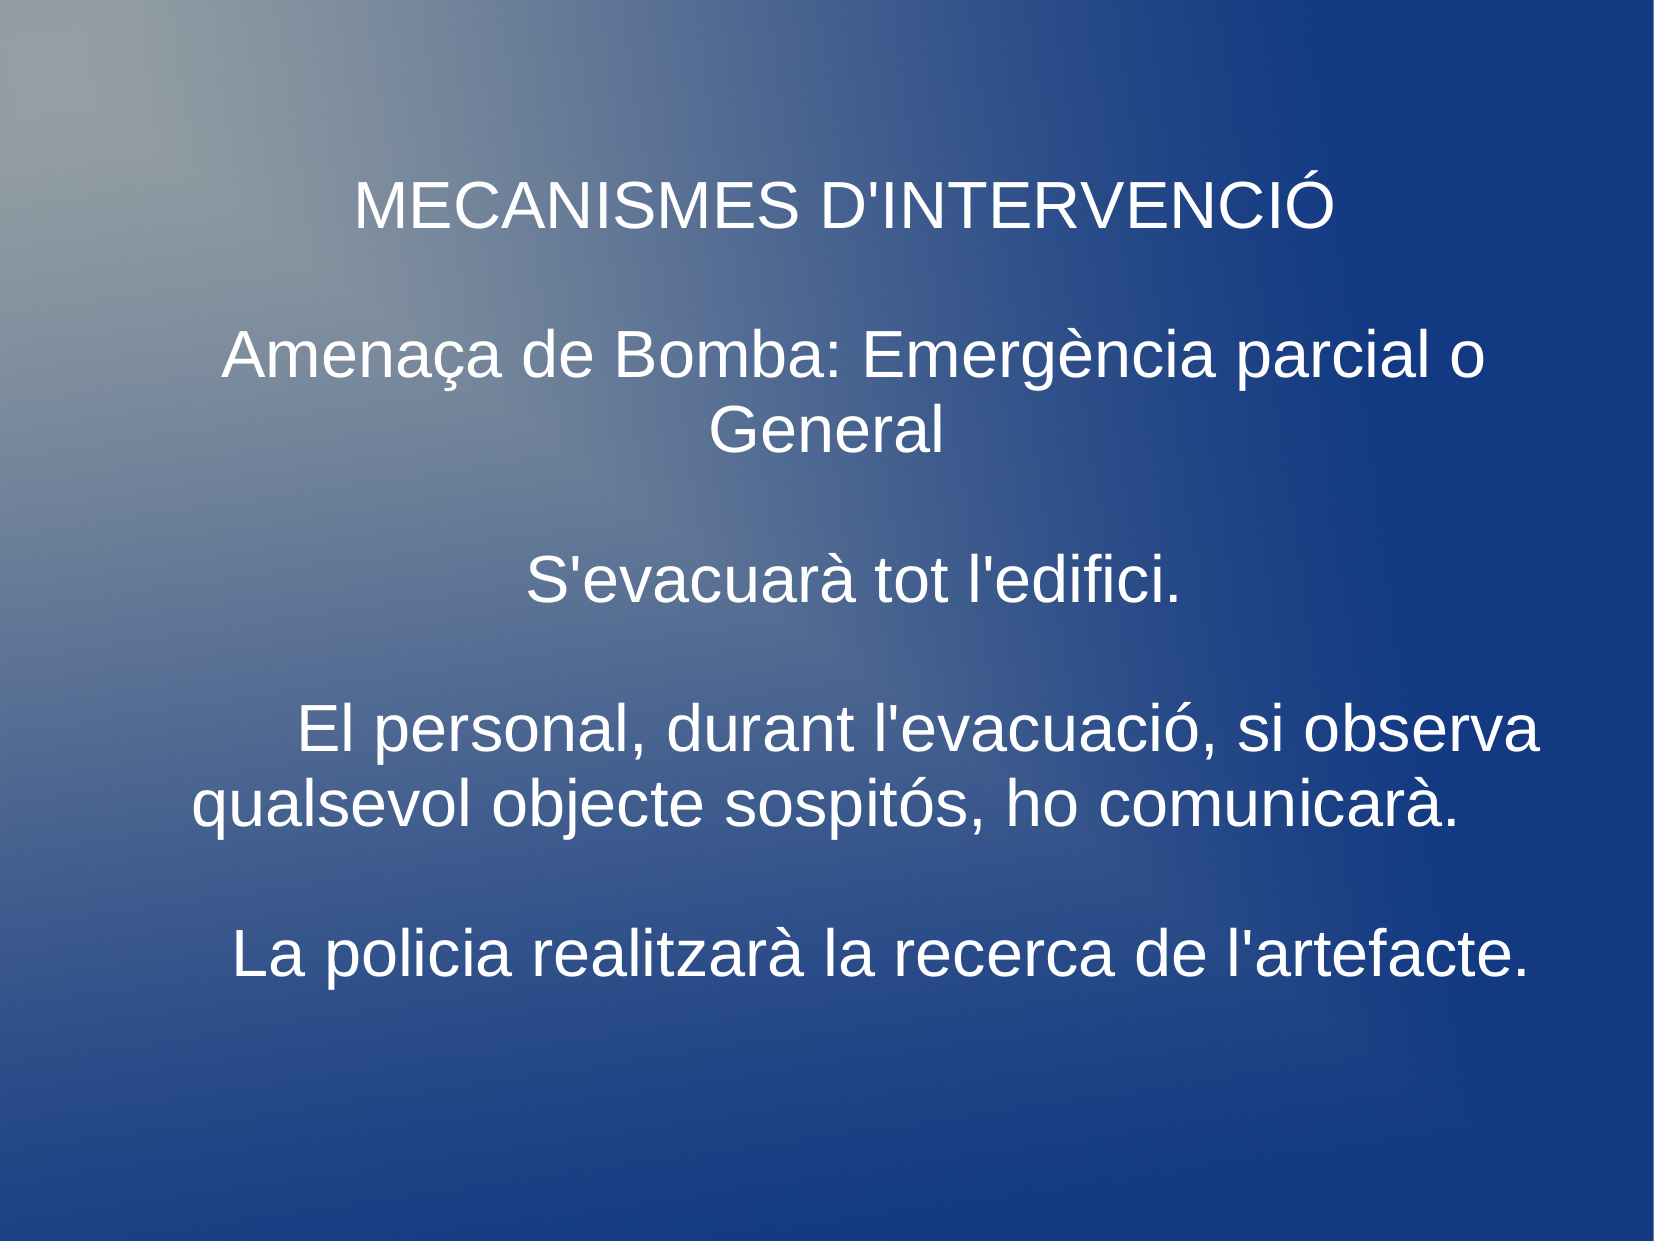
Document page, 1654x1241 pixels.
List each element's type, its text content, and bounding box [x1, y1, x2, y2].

picture [0, 0, 1654, 1241]
subtitle MECANISMES D'INTERVENCIÓ Amenaça de Bomba: Emergència parcial o General S'evacuarà tot l'edifici. El personal, durant l'evacuació, si observa qualsevol objecte sospitós, ho comunicarà. La policia realitzarà la recerca de l'artefacte. [82, 49, 1571, 1109]
